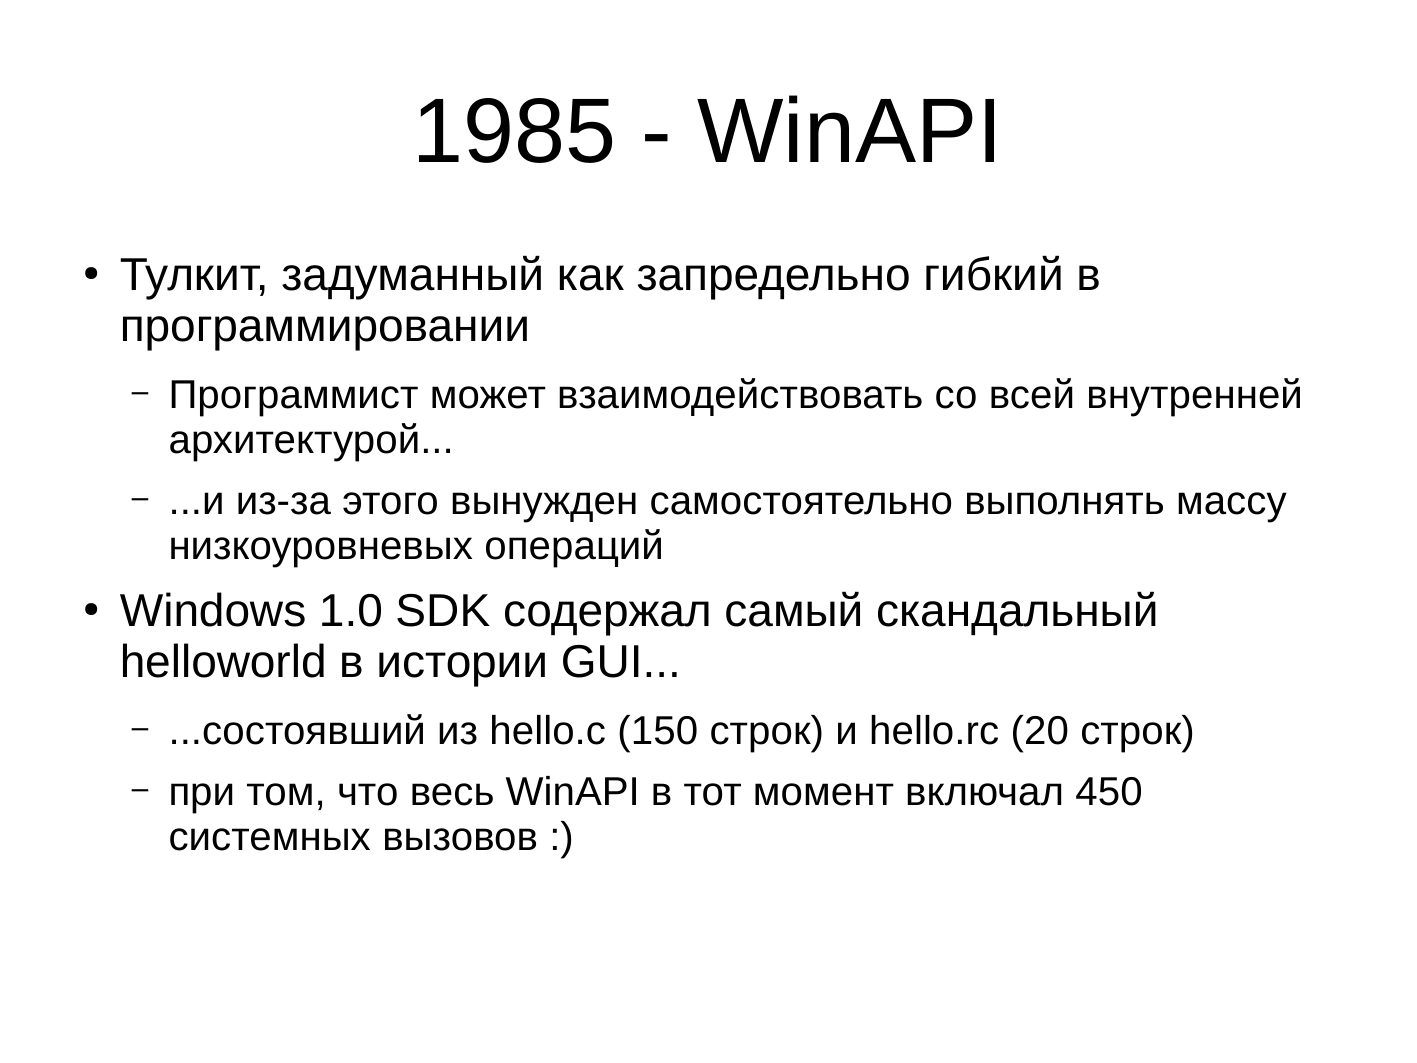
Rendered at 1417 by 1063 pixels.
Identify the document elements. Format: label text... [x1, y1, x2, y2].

list Тулкит, задуманный как запредельно гибкий в программировании Программист может взаимодействовать со всей внутренней архитектурой... ...и из-за этого вынужден самостоятельно выполнять массу низкоуровневых операций Windows 1.0 SDK содержал самый скандальный helloworld в истории GUI... ...cостоявший из hello.c (150 строк) и hello.rc (20 строк) при том, что весь WinAPI в тот момент включал 450 системных вызовов :) [70, 248, 1346, 865]
title 1985 - WinAPI [70, 42, 1346, 220]
